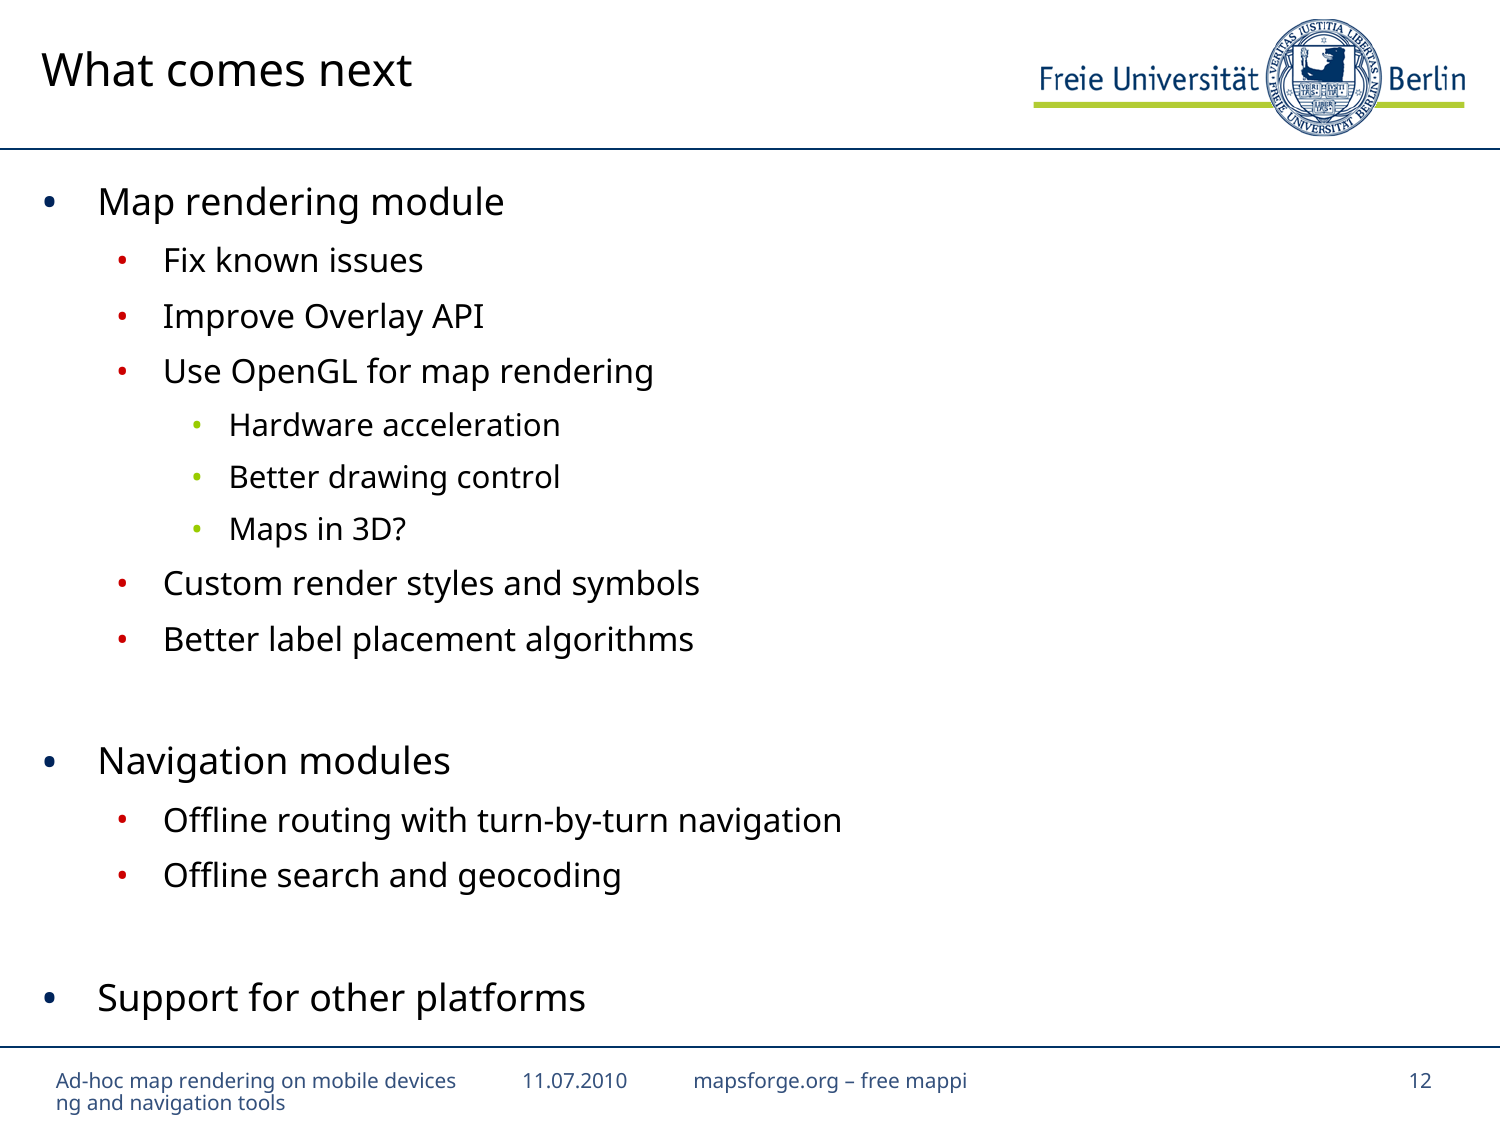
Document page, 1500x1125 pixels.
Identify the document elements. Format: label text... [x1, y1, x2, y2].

title What comes next [41, 0, 1016, 138]
list Map rendering module Fix known issues Improve Overlay API Use OpenGL for map rendering Hardware acceleration Better drawing control Maps in 3D? Custom render styles and symbols Better label placement algorithms Navigation modules Offline routing with turn-by-turn navigation Offline search and geocoding Support for other platforms [41, 175, 1447, 948]
picture [1033, 19, 1470, 137]
